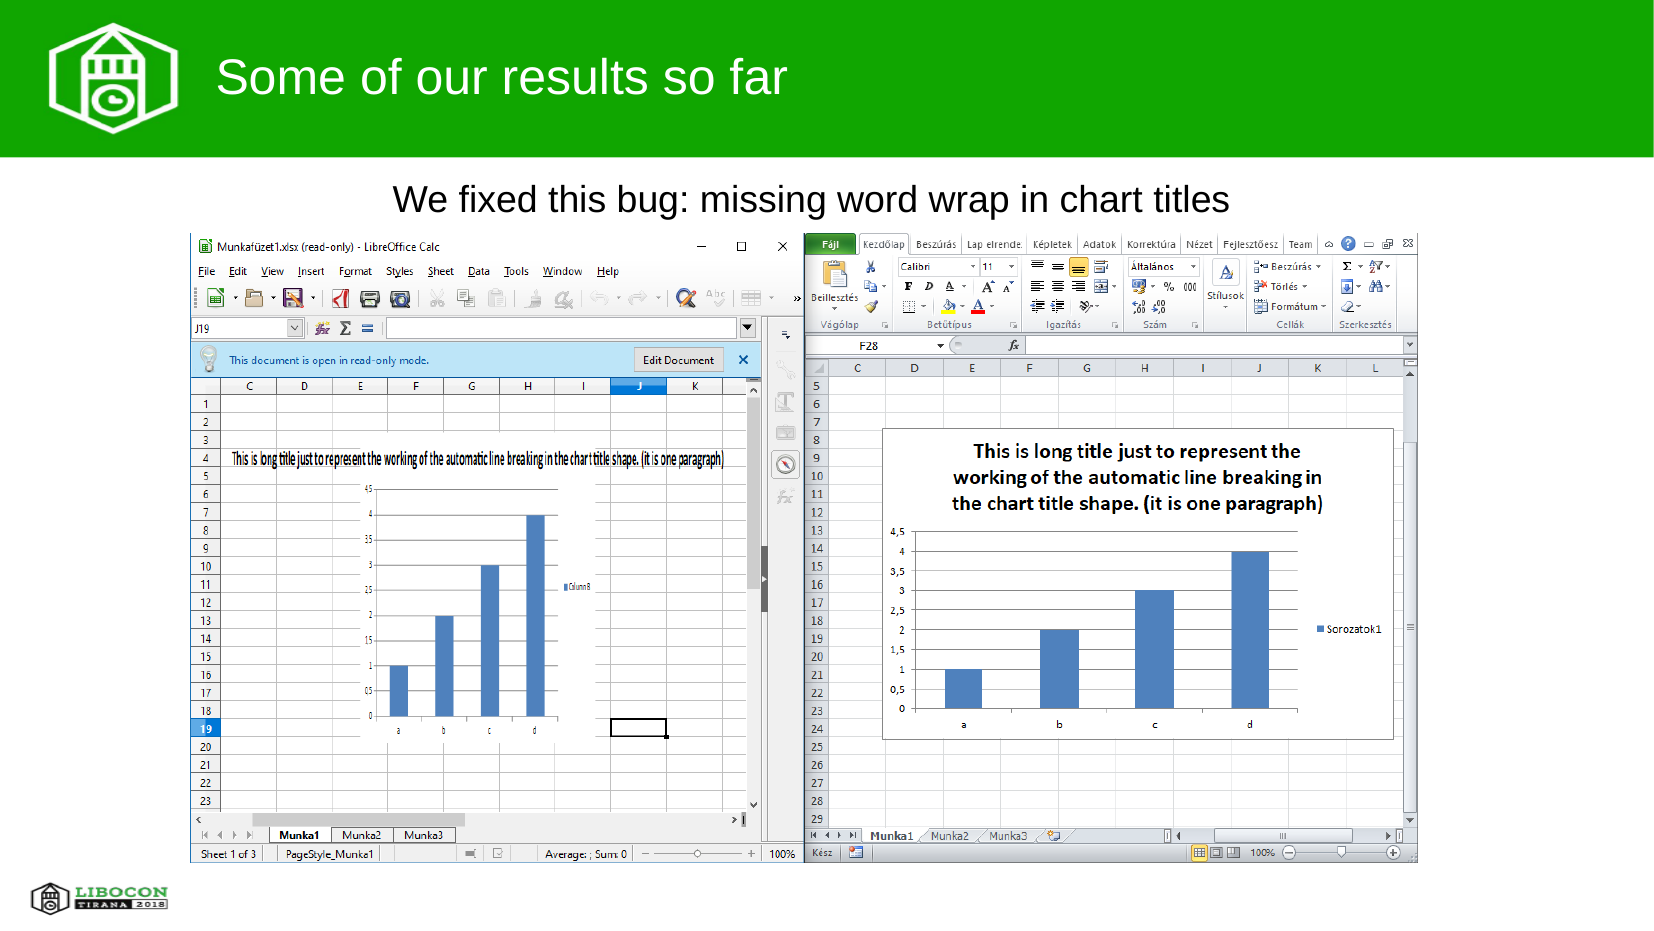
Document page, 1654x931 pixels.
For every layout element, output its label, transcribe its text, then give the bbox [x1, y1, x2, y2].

text_box Some of our results so far [200, 41, 815, 119]
text_box We fixed this bug: missing word wrap in chart titles [377, 171, 1264, 234]
picture [0, 0, 1654, 931]
